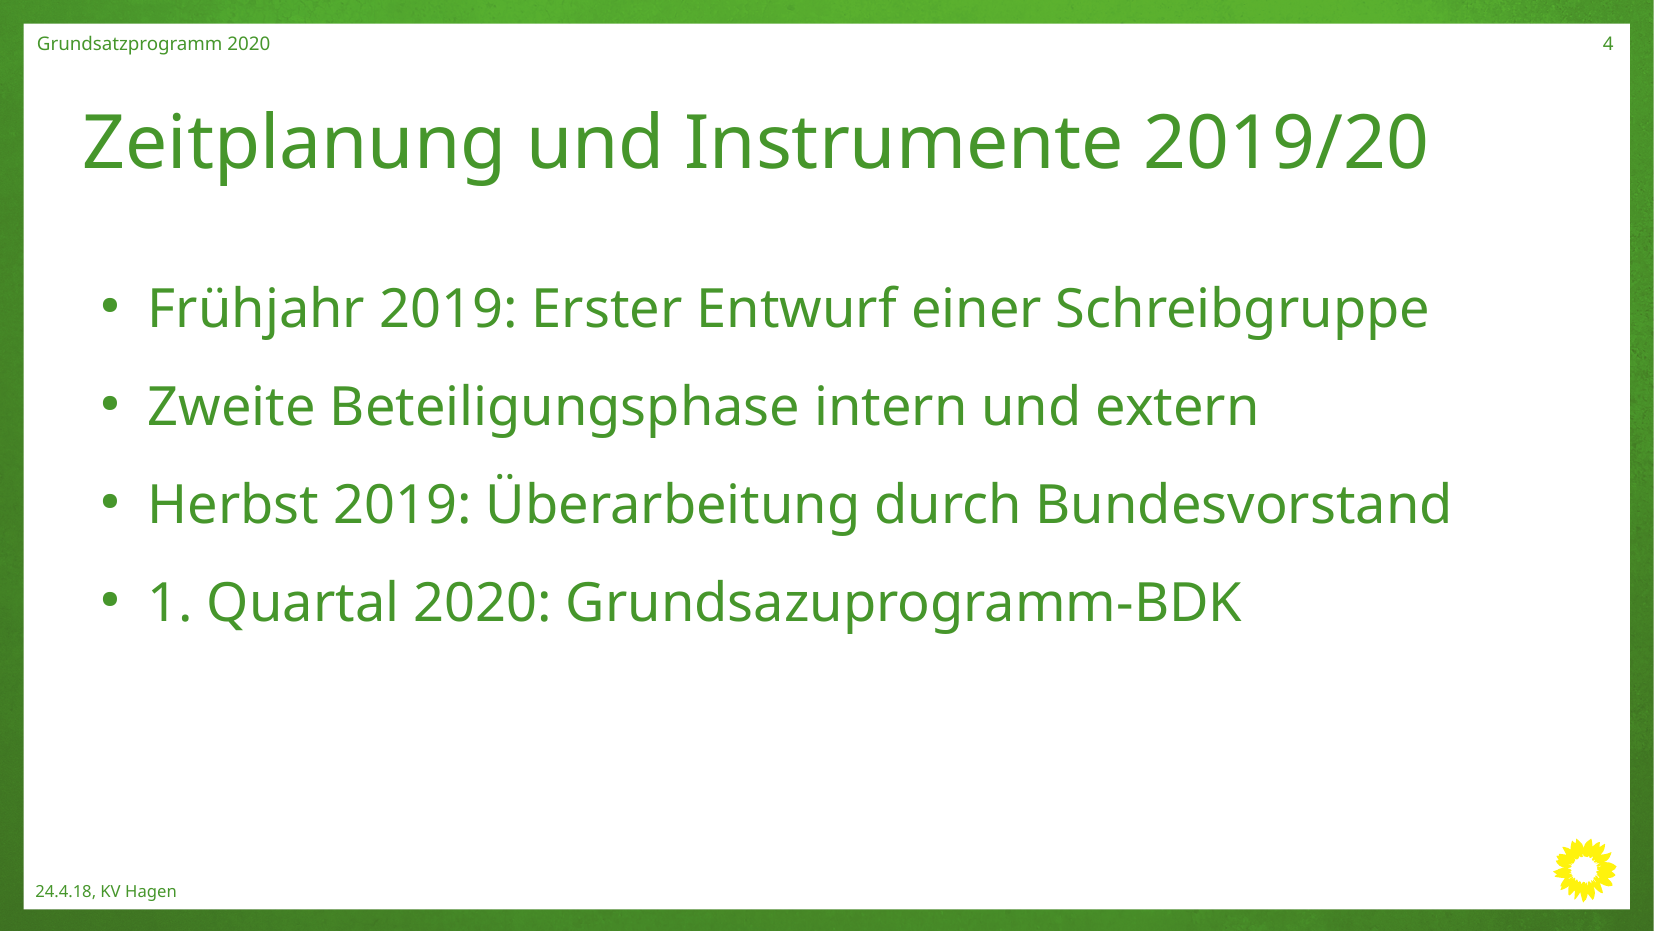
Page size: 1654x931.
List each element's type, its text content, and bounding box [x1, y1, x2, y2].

title Zeitplanung und Instrumente 2019/20 [82, 88, 1571, 244]
list Frühjahr 2019: Erster Entwurf einer Schreibgruppe Zweite Beteiligungsphase intern und extern Herbst 2019: Überarbeitung durch Bundesvorstand 1. Quartal 2020: Grundsazuprogramm-BDK [82, 269, 1571, 786]
picture [0, 0, 1654, 931]
